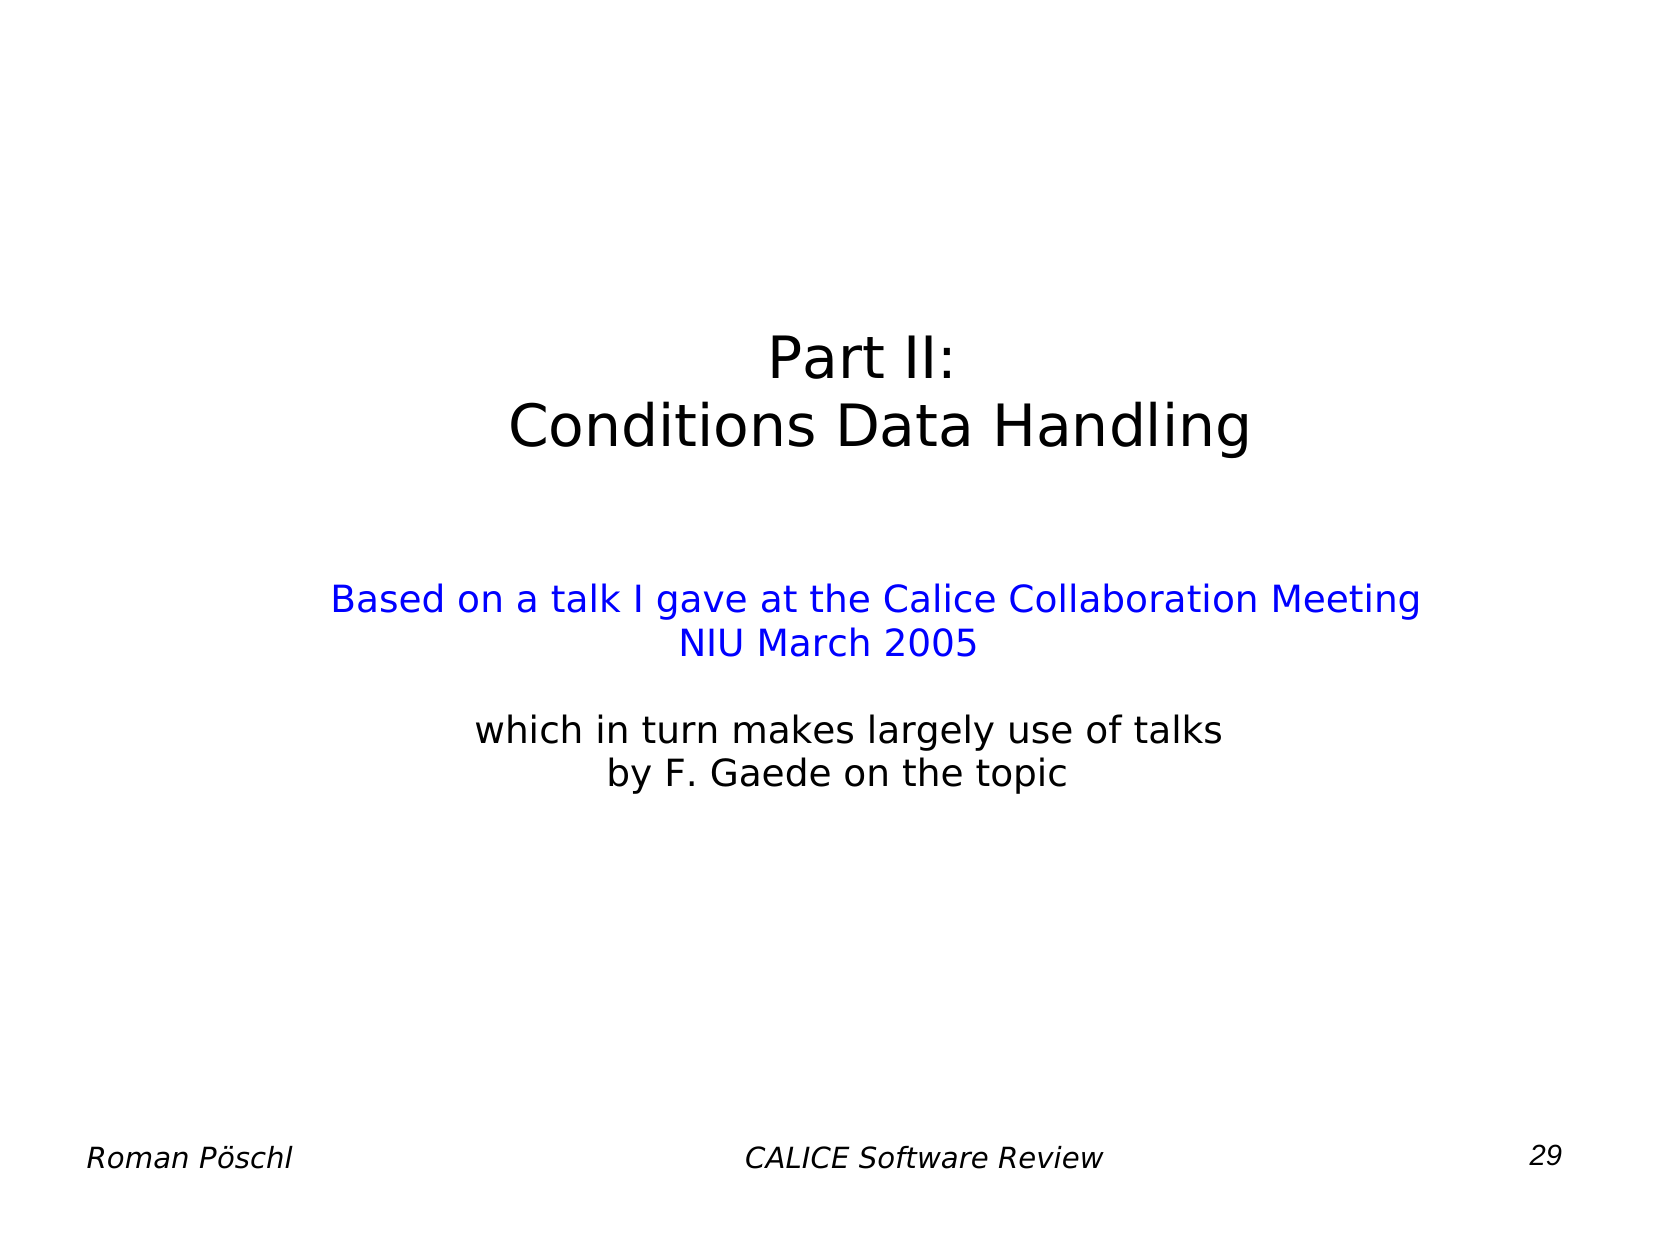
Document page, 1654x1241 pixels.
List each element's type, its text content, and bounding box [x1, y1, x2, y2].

text_box Part II: Conditions Data Handling [508, 324, 1254, 460]
text_box Based on a talk I gave at the Calice Collaboration Meeting NIU March 2005 which in turn makes largely use of talks by F. Gaede on the topic [330, 578, 1399, 796]
